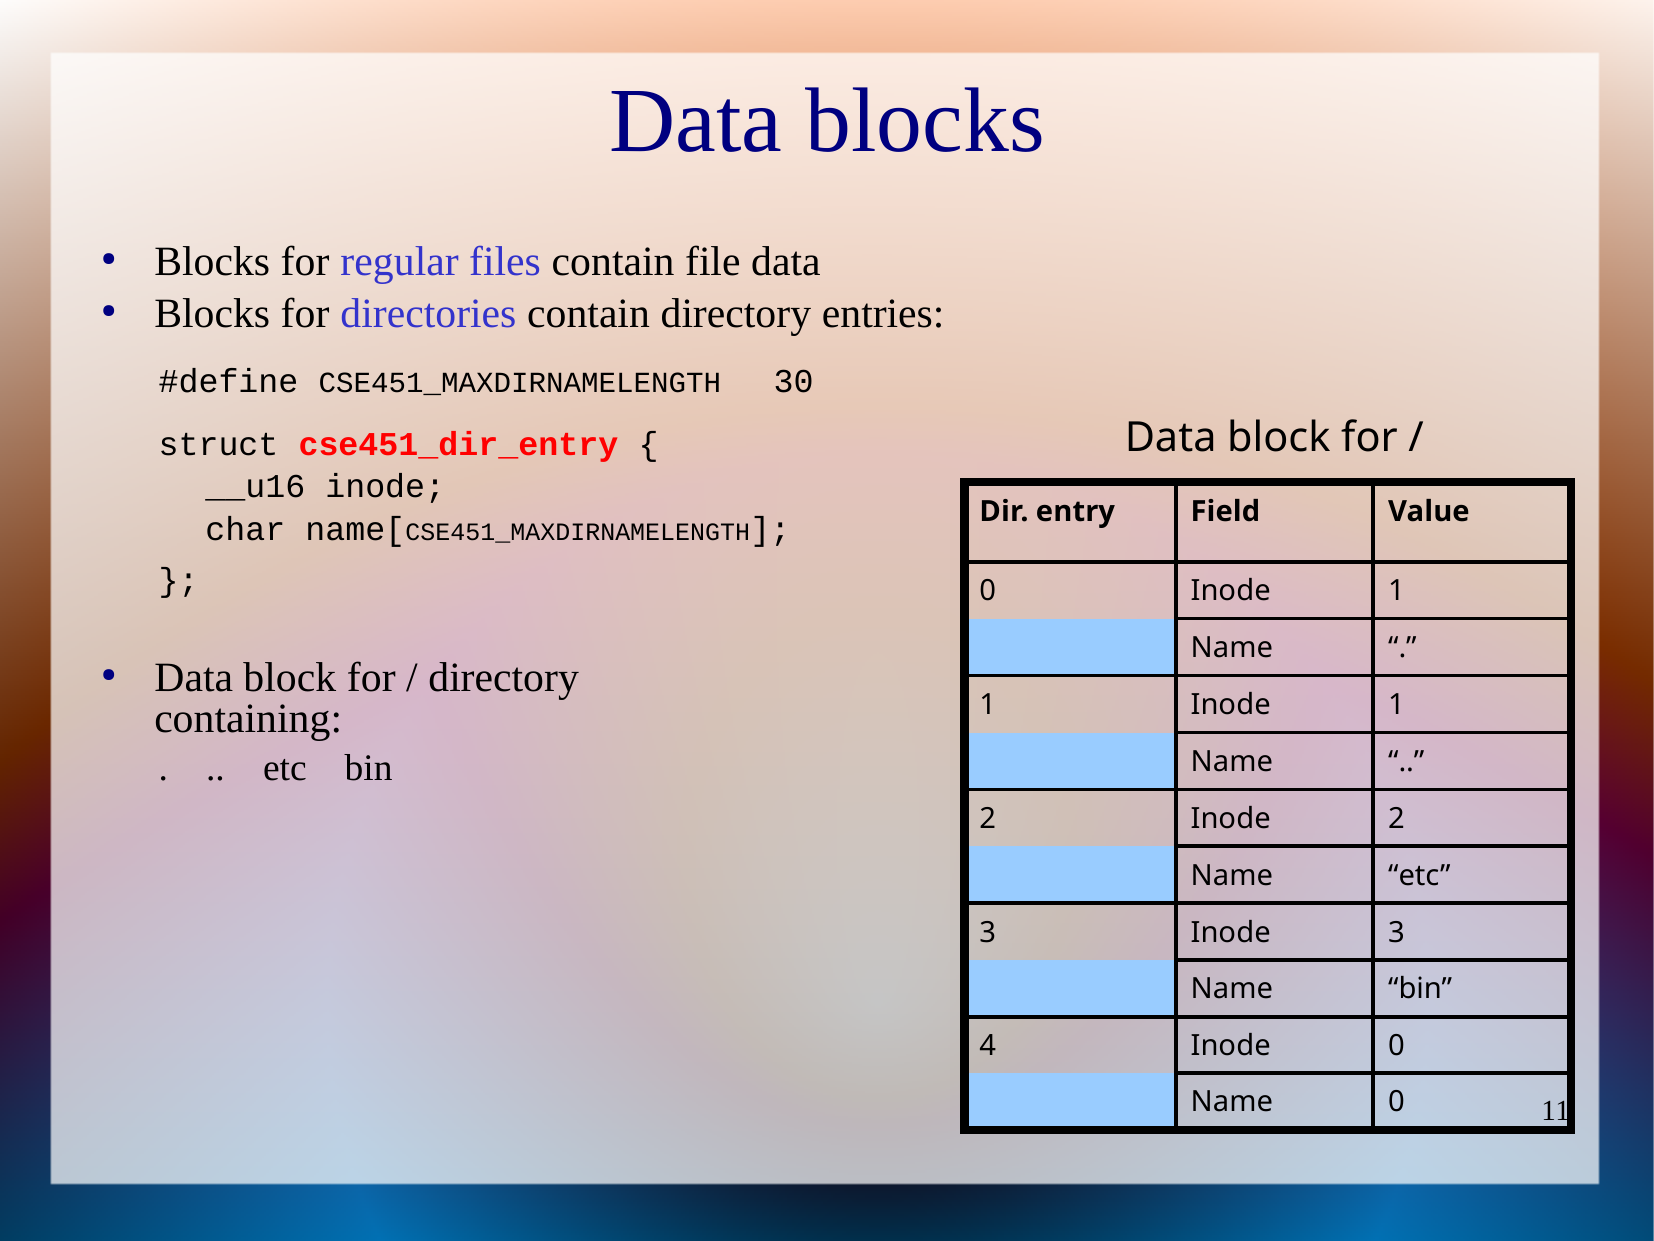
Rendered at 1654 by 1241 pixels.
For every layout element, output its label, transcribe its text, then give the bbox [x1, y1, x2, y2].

table_cell Inode [1178, 791, 1371, 844]
title Data blocks [37, 38, 1618, 180]
table_cell “bin” [1375, 962, 1567, 1015]
table_cell Inode [1178, 905, 1371, 958]
table_cell 1 [1375, 564, 1567, 617]
table_cell 3 [969, 905, 1174, 960]
table_cell 3 [1375, 905, 1567, 958]
table_cell [969, 960, 1174, 1015]
table_cell “.” [1375, 620, 1567, 674]
table_cell 0 [1375, 1019, 1567, 1071]
text_box Data block for / [964, 399, 1585, 472]
table_header Field [1178, 486, 1371, 560]
table_cell [969, 619, 1174, 674]
table_cell 2 [969, 791, 1174, 846]
table_cell Inode [1178, 564, 1371, 617]
table_cell 1 [1375, 677, 1567, 731]
table_cell Name [1178, 848, 1371, 901]
table_header Dir. entry [969, 486, 1174, 560]
table_cell [969, 1073, 1174, 1126]
table_cell 0 [1375, 1075, 1567, 1126]
picture [0, 0, 1654, 1241]
table_cell 2 [1375, 791, 1567, 844]
table_cell Inode [1178, 677, 1371, 731]
table_cell Name [1178, 962, 1371, 1015]
table_cell [969, 733, 1174, 788]
table_cell 1 [969, 677, 1174, 733]
table_cell [969, 846, 1174, 901]
table_cell Name [1178, 1075, 1371, 1126]
table_cell “..” [1375, 734, 1567, 788]
table_cell Name [1178, 620, 1371, 674]
table_cell 0 [969, 564, 1174, 619]
table_cell “etc” [1375, 848, 1567, 901]
table_cell 4 [969, 1019, 1174, 1073]
table_cell Name [1178, 734, 1371, 788]
list Blocks for regular files contain file data Blocks for directories contain directory entries: #define CSE451_MAXDIRNAMELENGTH 30 struct cse451_dir_entry { __u16 inode; char name[CSE451_MAXDIRNAMELENGTH]; }; Data block for / directory containing: . .. etc bin [68, 234, 1530, 1186]
table_header Value [1375, 486, 1567, 560]
table_cell Inode [1178, 1019, 1371, 1071]
